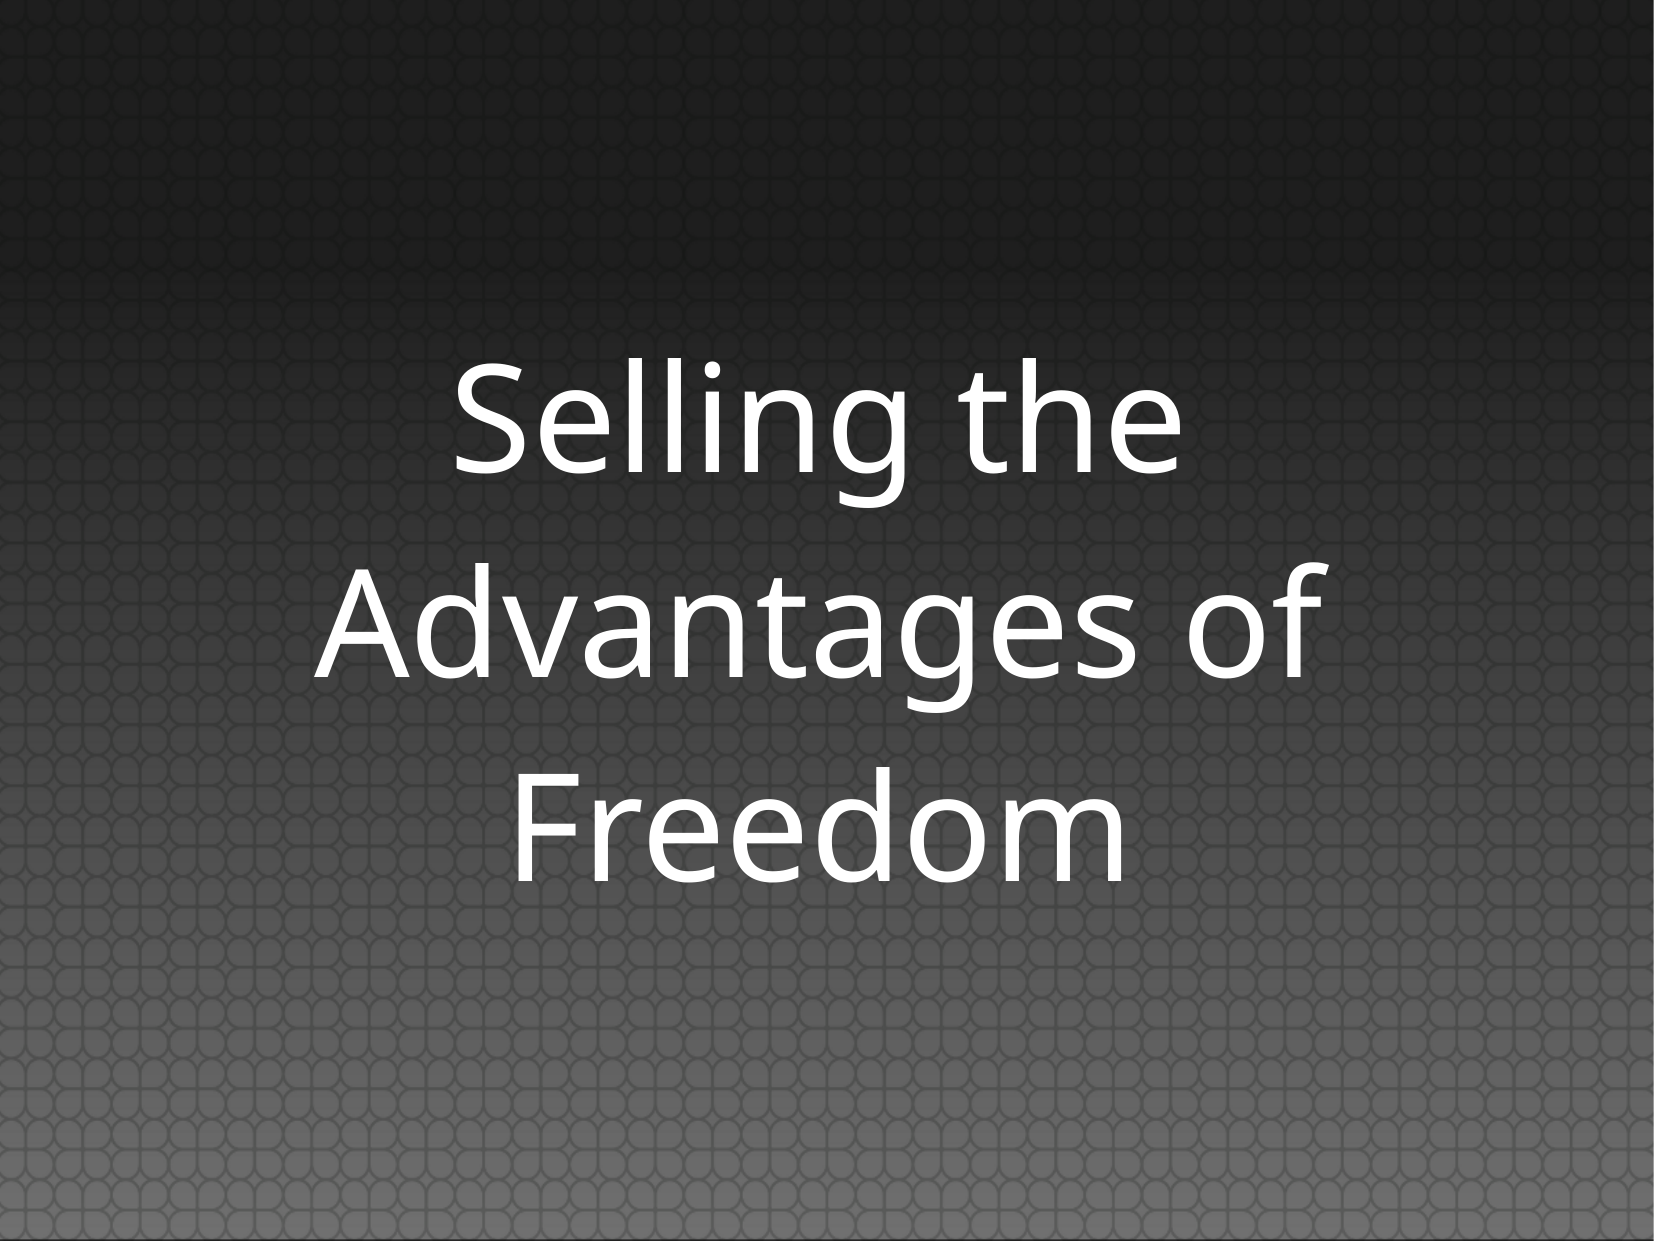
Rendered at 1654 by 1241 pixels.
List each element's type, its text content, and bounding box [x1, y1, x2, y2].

picture [0, 0, 1654, 1241]
title Selling the Advantages of Freedom [75, 367, 1564, 871]
